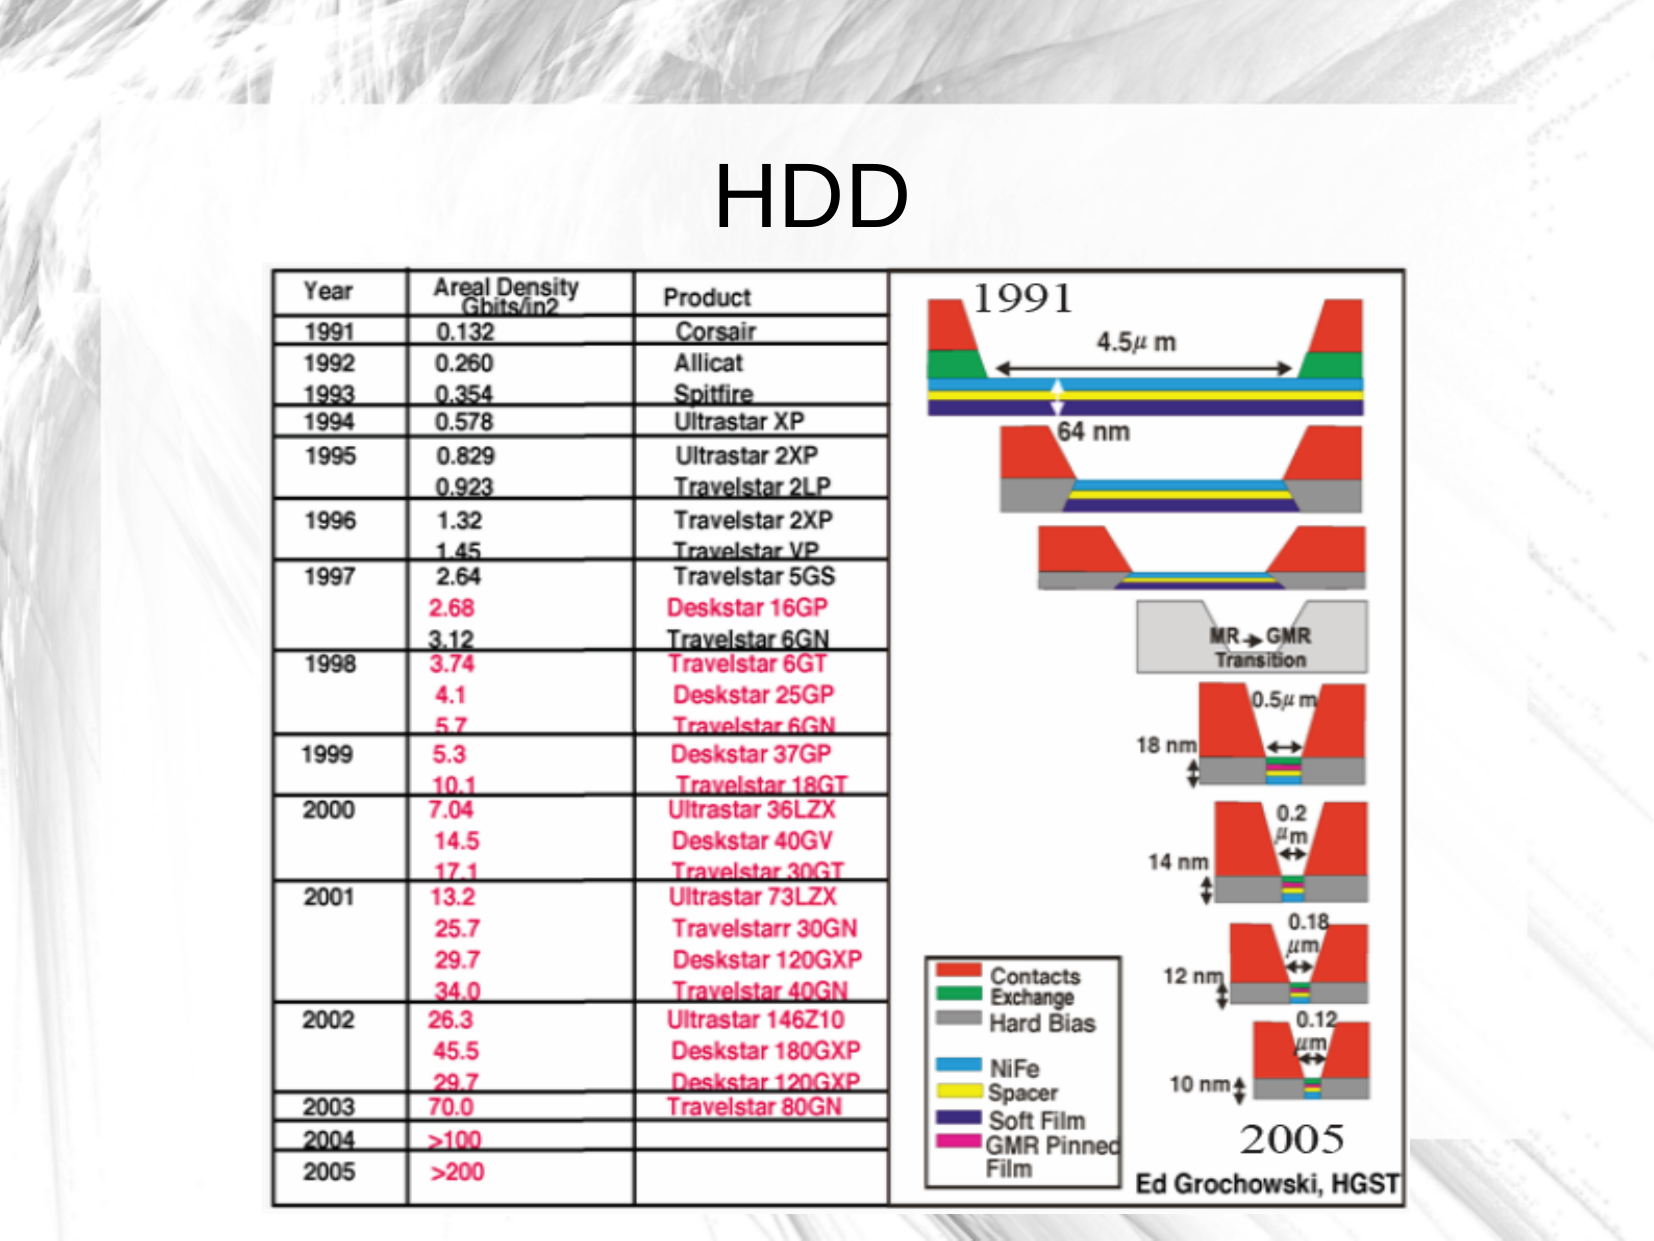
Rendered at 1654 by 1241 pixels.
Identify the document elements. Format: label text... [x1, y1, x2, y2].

picture [0, 0, 1654, 1241]
title HDD [118, 119, 1506, 273]
